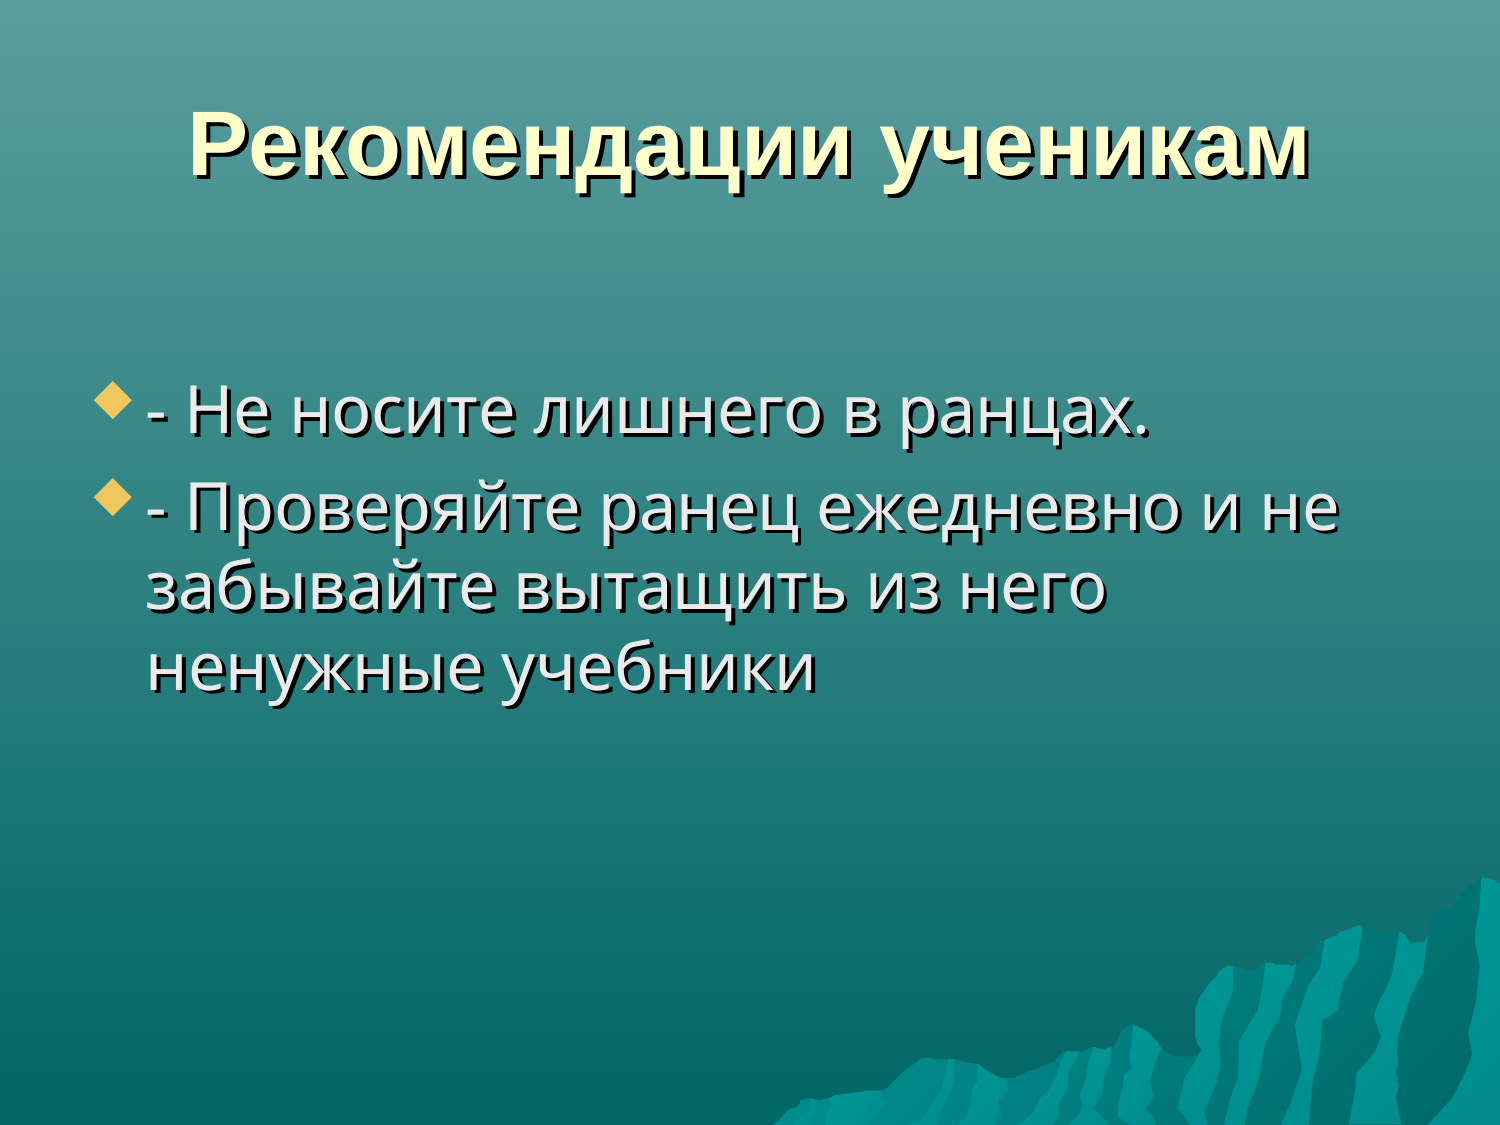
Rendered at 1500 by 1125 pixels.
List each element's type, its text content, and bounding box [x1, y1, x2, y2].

title Рекомендации ученикам [75, 45, 1426, 233]
list - Не носите лишнего в ранцах. - Проверяйте ранец ежедневно и не забывайте вытащить из него ненужные учебники [75, 262, 1426, 1006]
